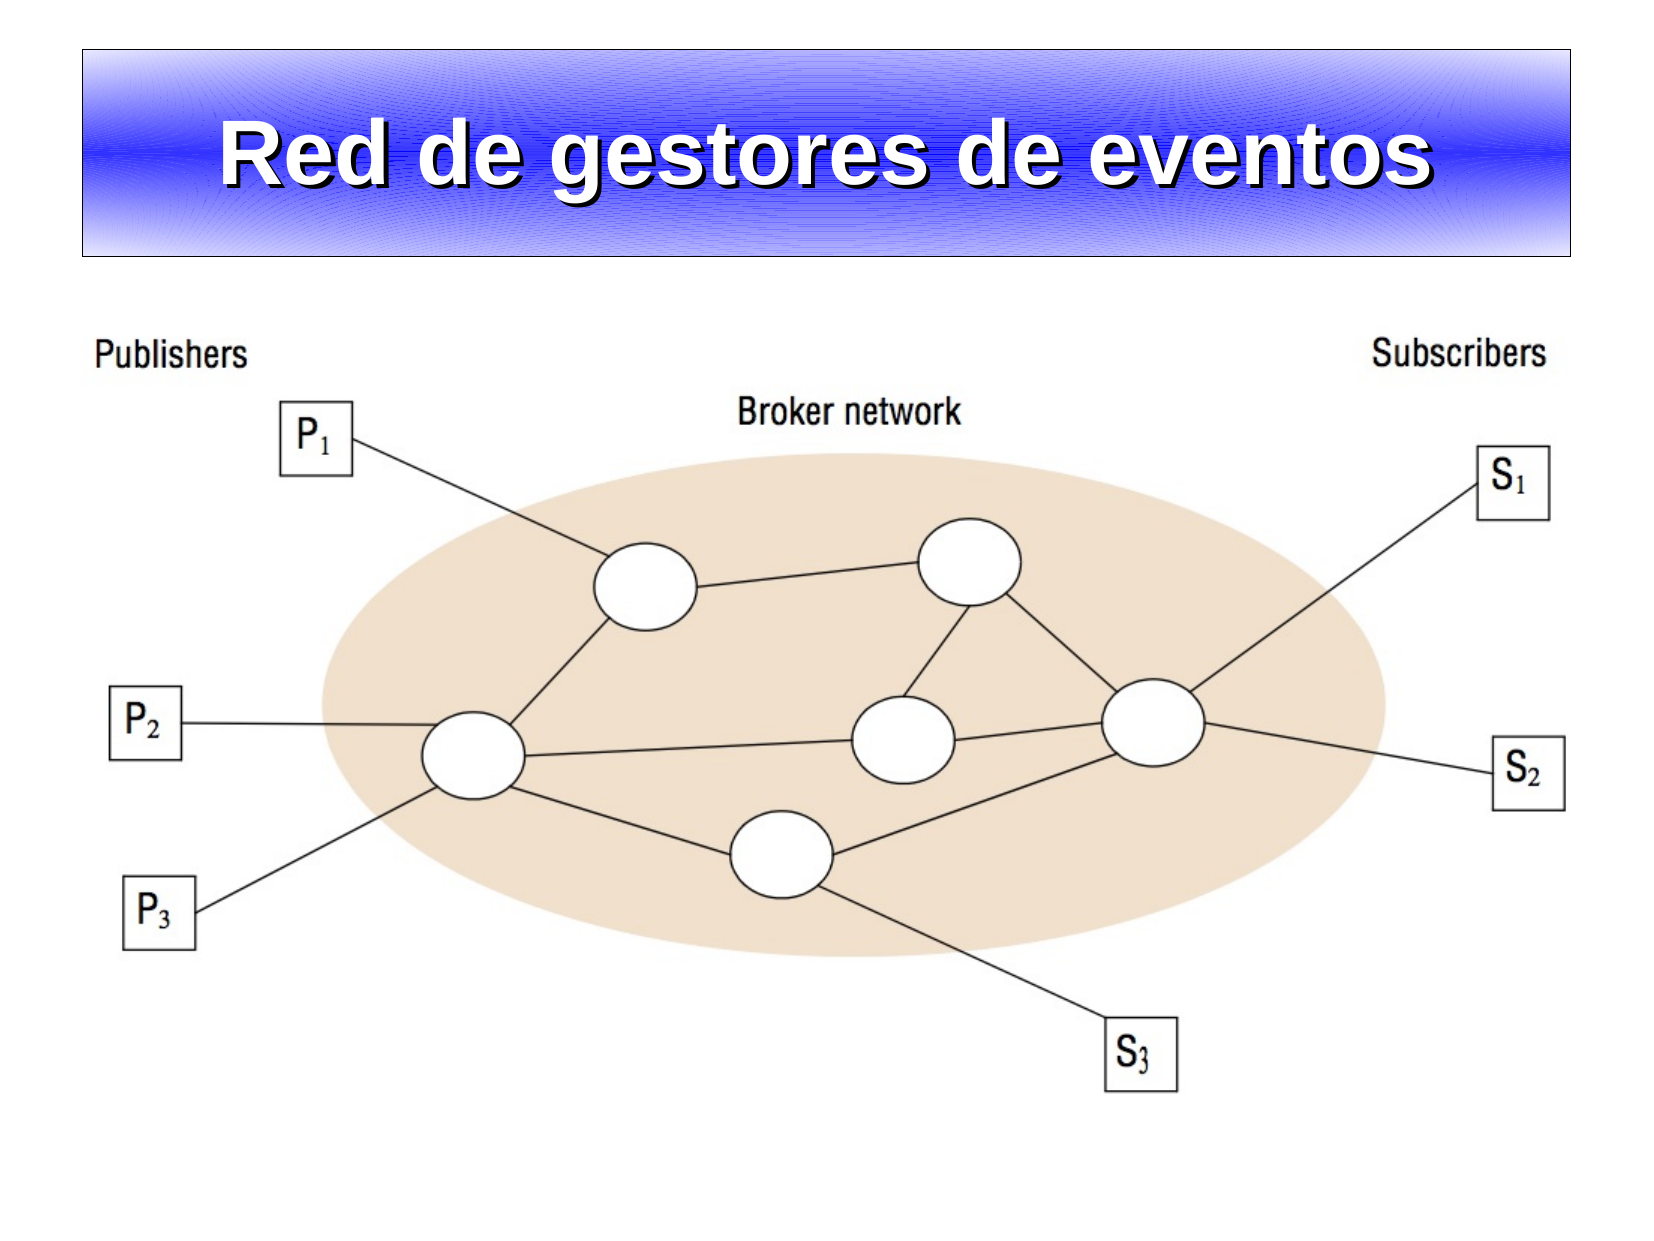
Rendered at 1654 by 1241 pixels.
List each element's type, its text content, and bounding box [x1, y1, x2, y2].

title Red de gestores de eventos [82, 49, 1571, 257]
picture [58, 314, 1590, 1111]
